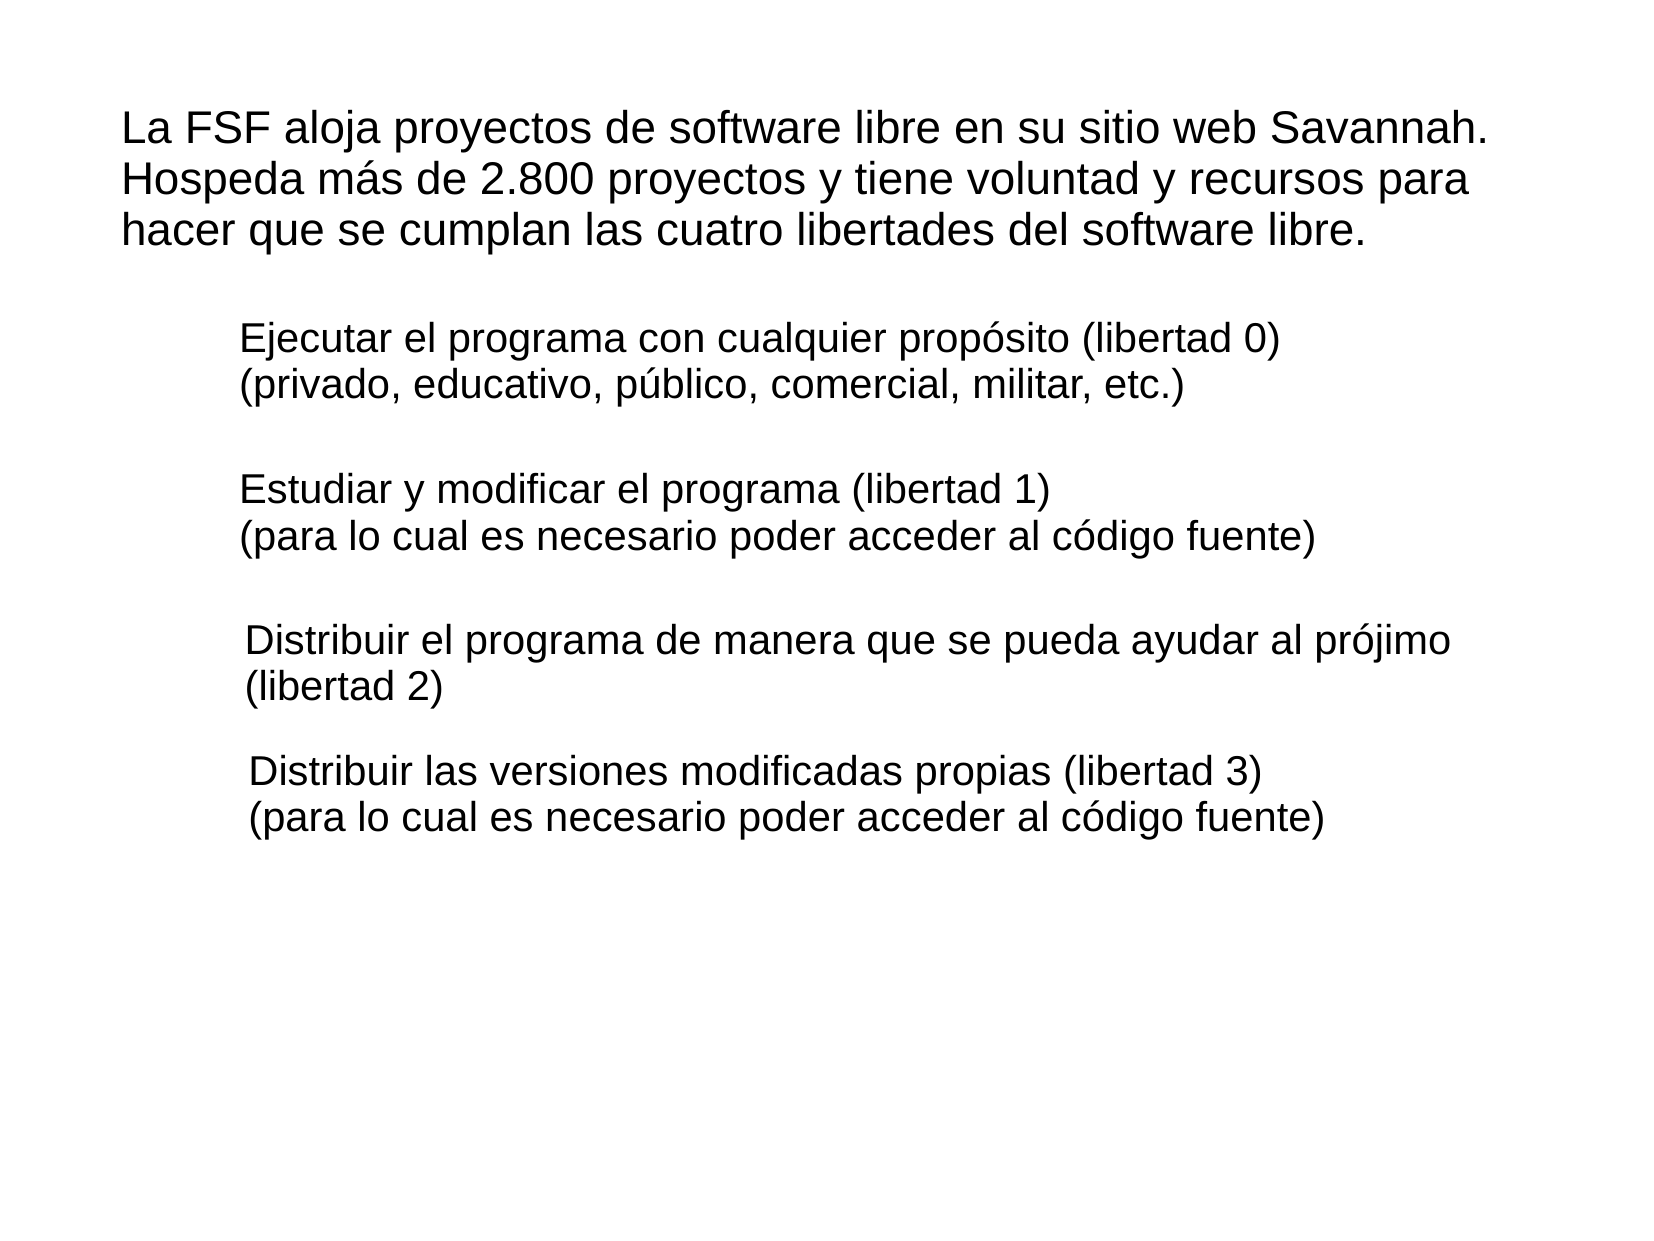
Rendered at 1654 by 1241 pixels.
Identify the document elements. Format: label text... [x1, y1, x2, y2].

text_box Distribuir las versiones modificadas propias (libertad 3) (para lo cual es necesario poder acceder al código fuente) [233, 740, 1415, 848]
text_box Estudiar y modificar el programa (libertad 1) (para lo cual es necesario poder acceder al código fuente) [224, 458, 1335, 589]
text_box Ejecutar el programa con cualquier propósito (libertad 0) (privado, educativo, público, comercial, militar, etc.) [224, 307, 1323, 426]
text_box Distribuir el programa de manera que se pueda ayudar al prójimo (libertad 2) [229, 608, 1506, 717]
text_box La FSF aloja proyectos de software libre en su sitio web Savannah. Hospeda más de 2.800 proyectos y tiene voluntad y recursos para hacer que se cumplan las cuatro libertades del software libre. [106, 94, 1536, 264]
